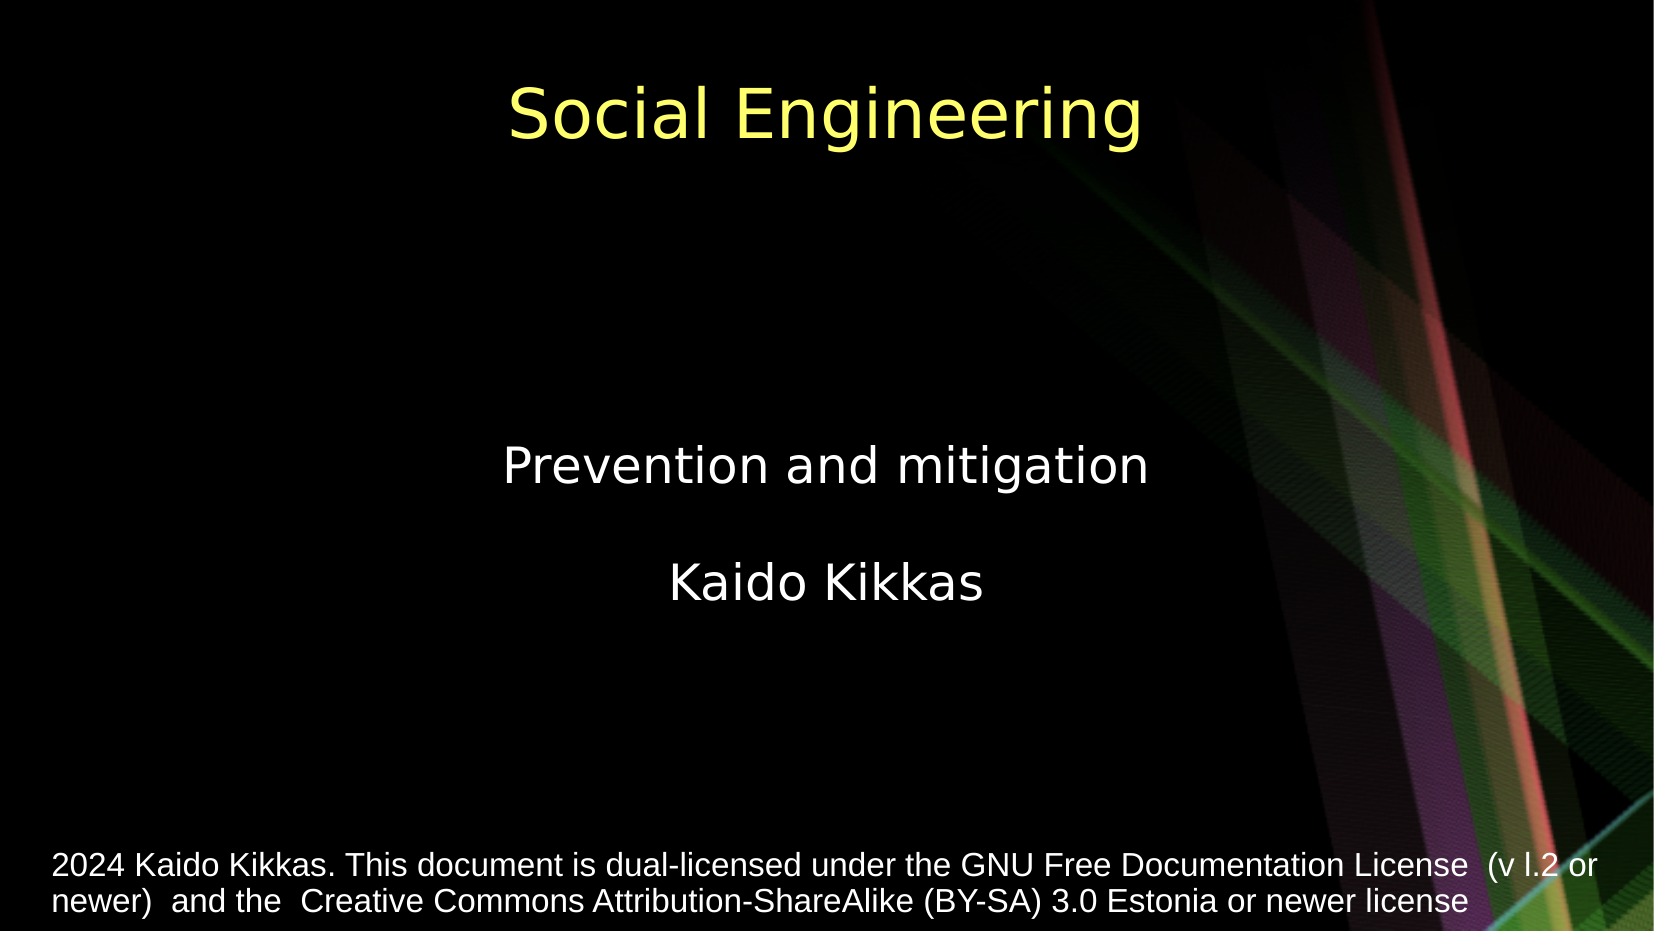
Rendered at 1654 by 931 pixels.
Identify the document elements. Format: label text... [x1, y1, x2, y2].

subtitle Prevention and mitigation Kaido Kikkas [82, 217, 1571, 832]
text_box 2024 Kaido Kikkas. This document is dual-licensed under the GNU Free Documentation License (v l.2 or newer) and the Creative Commons Attribution-ShareAlike (BY-SA) 3.0 Estonia or newer license [36, 838, 1654, 928]
picture [0, 0, 1654, 931]
title Social Engineering [82, 37, 1571, 193]
